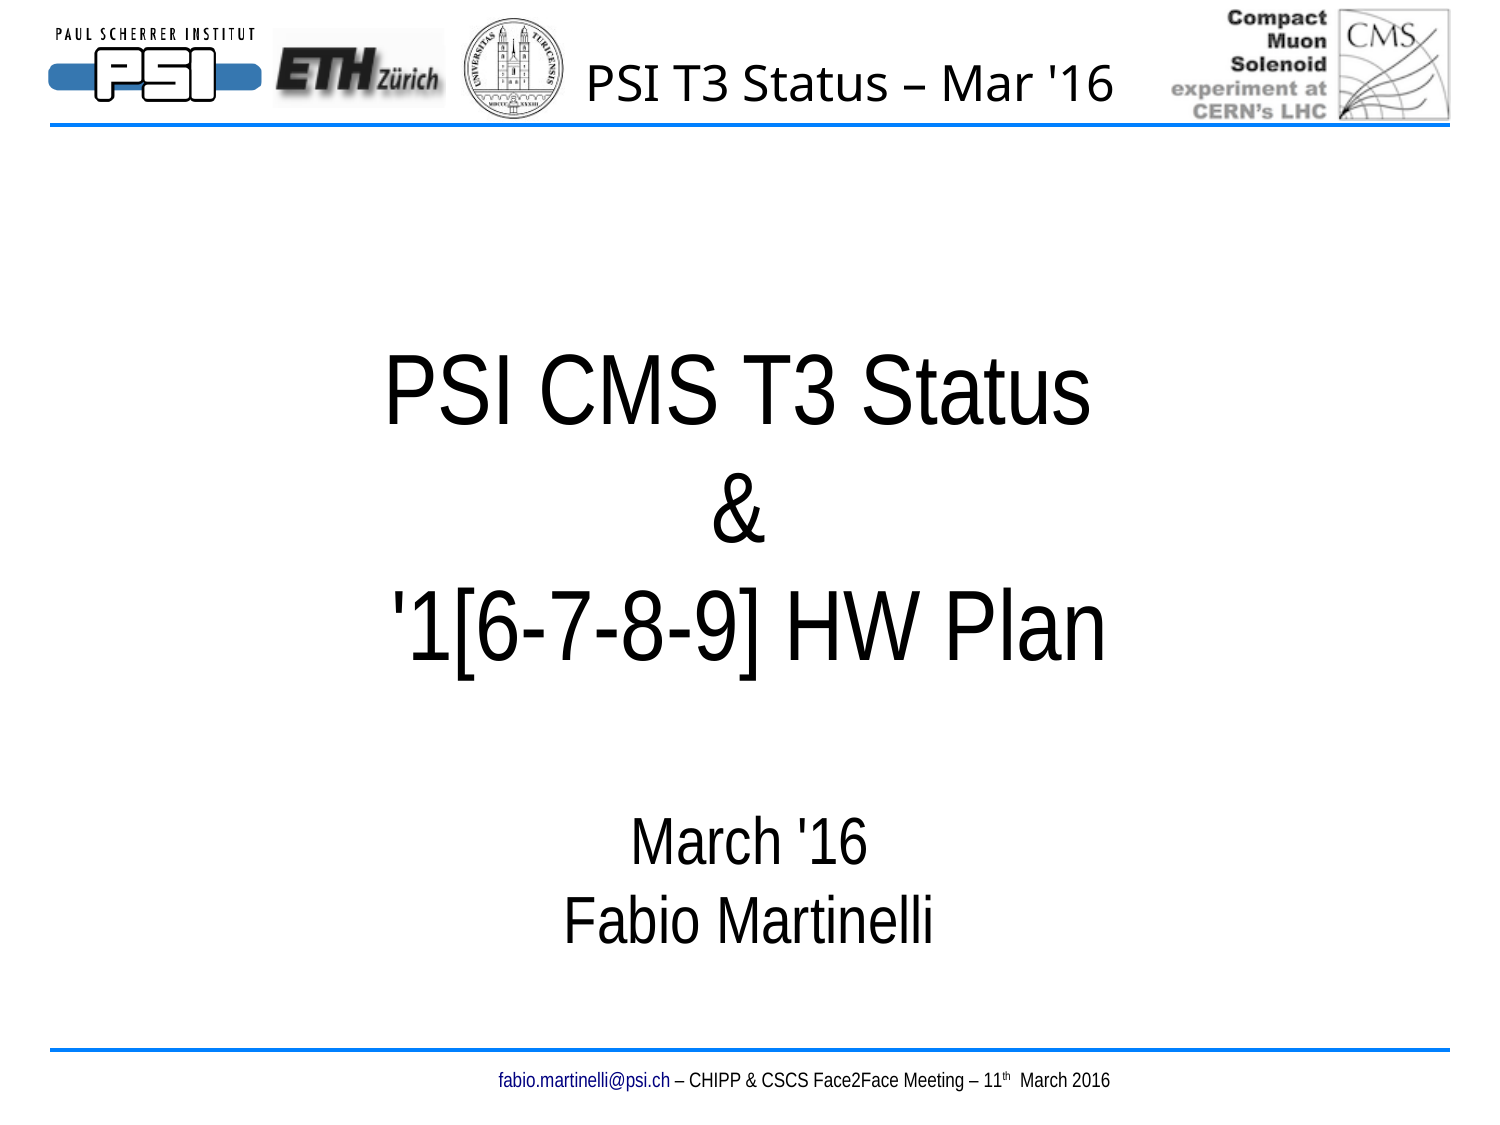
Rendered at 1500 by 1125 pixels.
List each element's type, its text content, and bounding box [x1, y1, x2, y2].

picture [461, 17, 565, 122]
title PSI CMS T3 Status & '1[6-7-8-9] HW Plan March '16 Fabio Martinelli [0, 328, 1500, 957]
picture [1170, 8, 1451, 121]
picture [37, 12, 446, 113]
